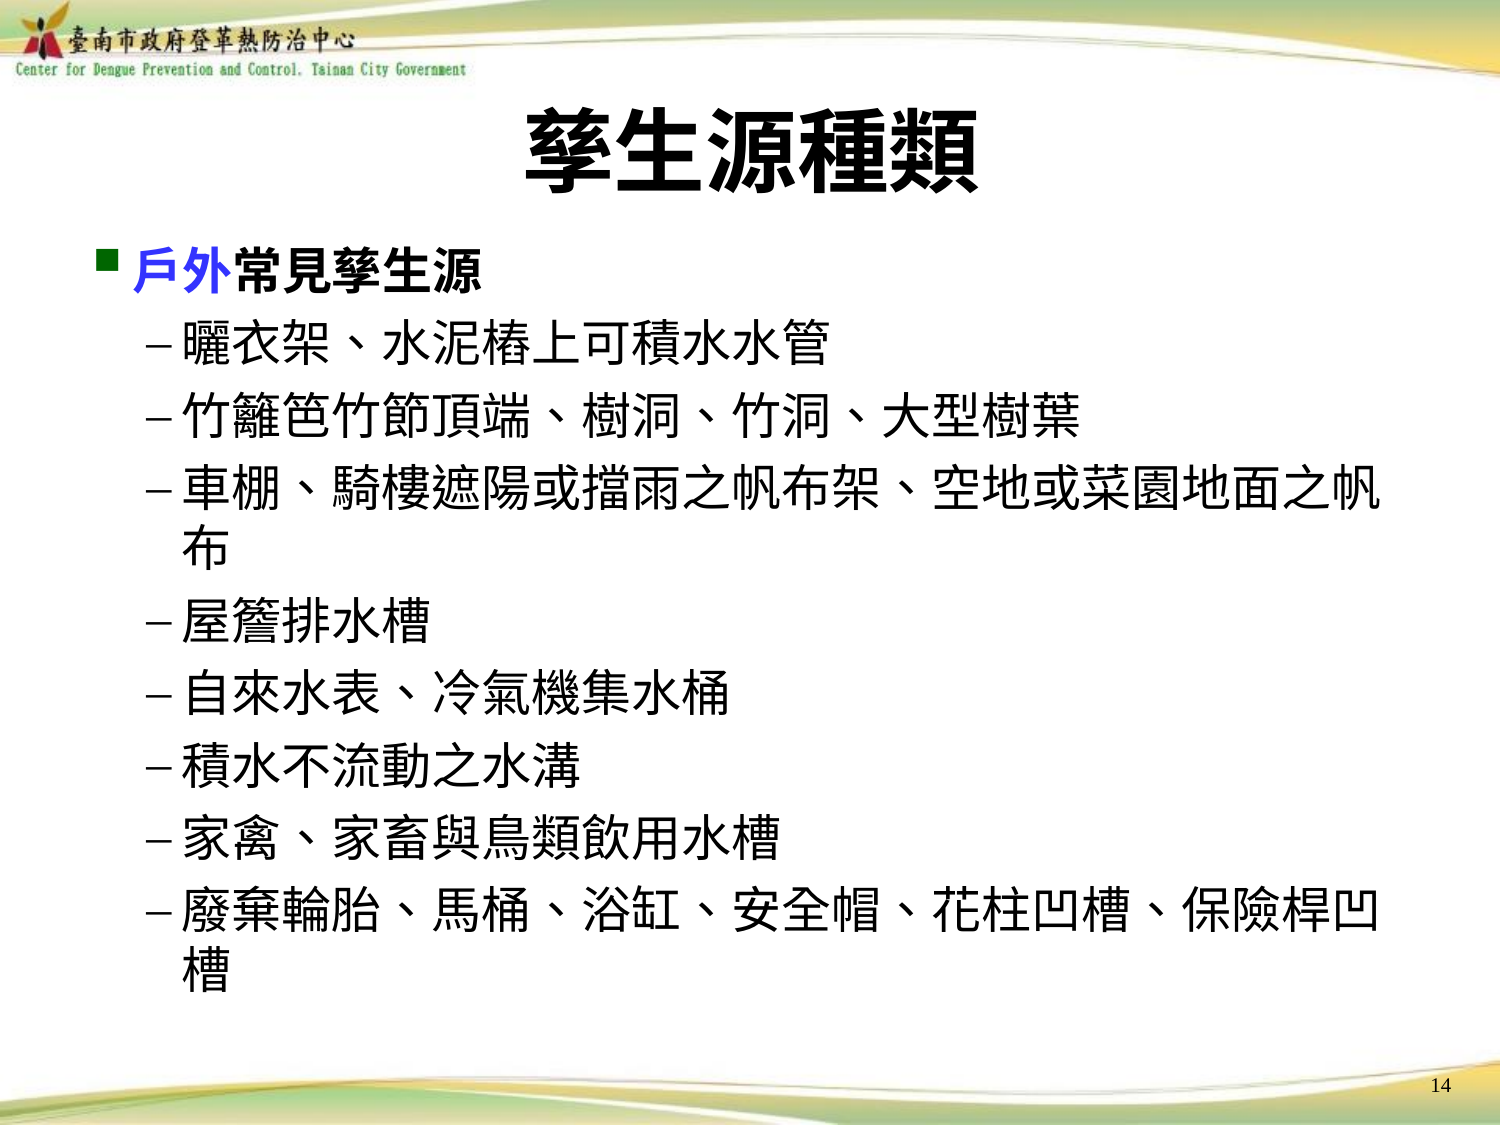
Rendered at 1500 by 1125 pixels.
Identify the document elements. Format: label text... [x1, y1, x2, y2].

picture [0, 0, 1500, 1125]
text_box <編號> [1116, 1063, 1467, 1111]
title 孳生源種類 [76, 78, 1427, 220]
list 戶外常見孳生源 曬衣架、水泥樁上可積水水管 竹籬笆竹節頂端、樹洞、竹洞、大型樹葉 車棚、騎樓遮陽或擋雨之帆布架、空地或菜園地面之帆布 屋簷排水槽 自來水表、冷氣機集水桶 積水不流動之水溝 家禽、家畜與鳥類飲用水槽 廢棄輪胎、馬桶、浴缸、安全帽、花柱凹槽、保險桿凹槽 [75, 231, 1426, 1064]
